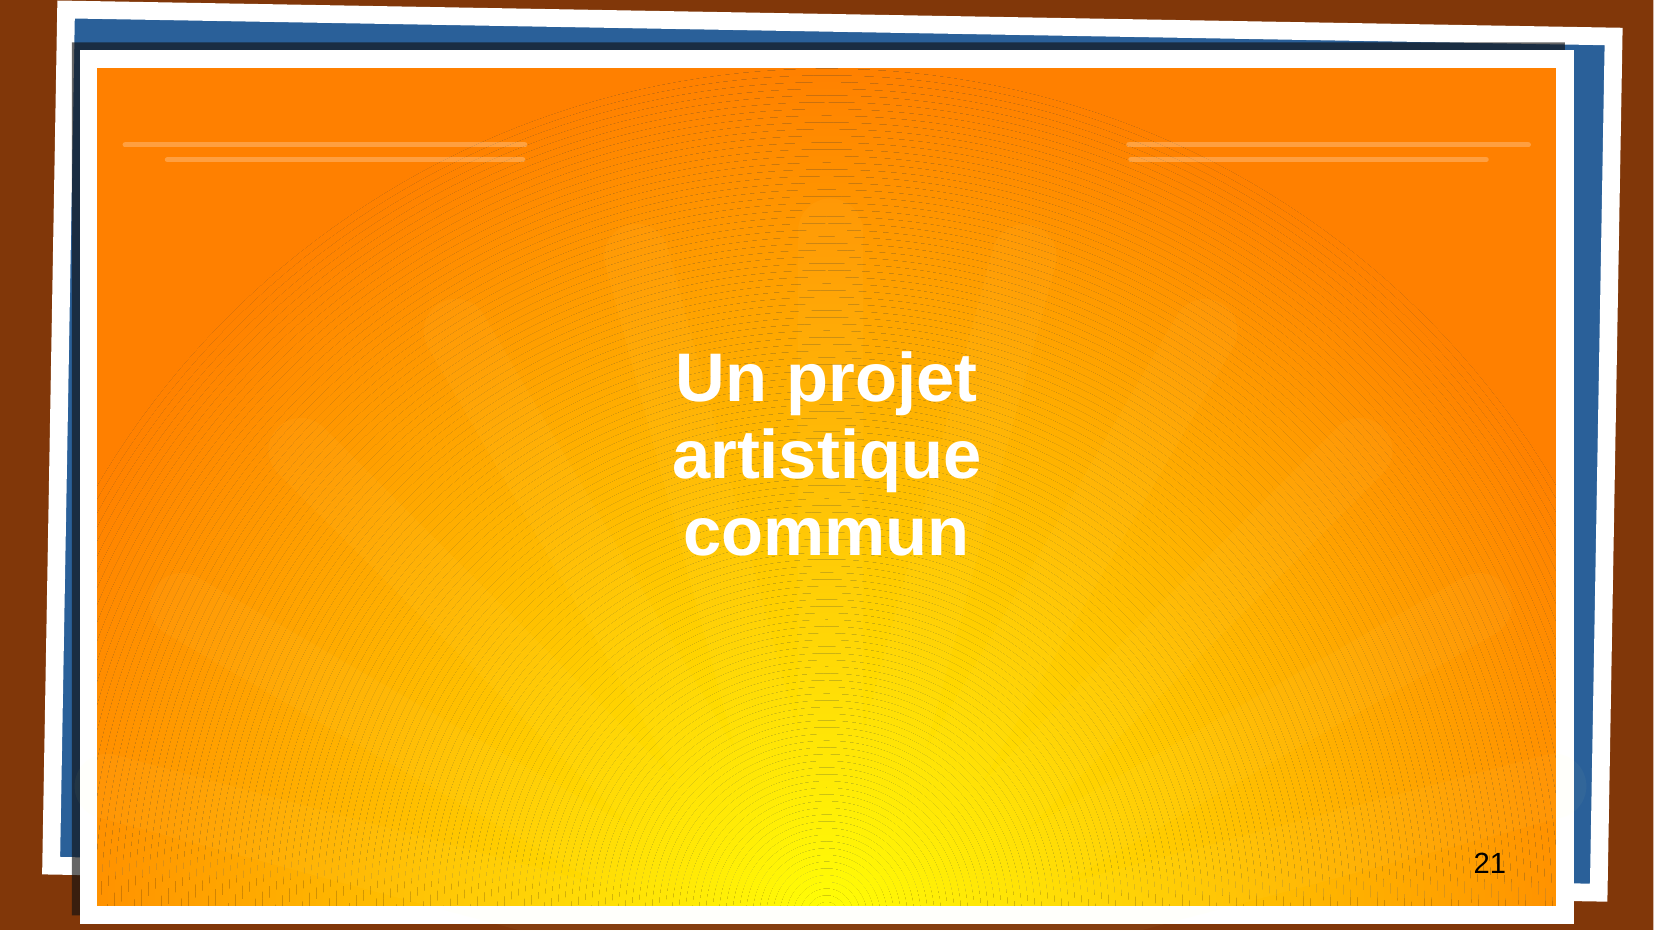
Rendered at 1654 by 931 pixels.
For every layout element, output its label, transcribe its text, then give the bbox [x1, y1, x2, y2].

title Un projet artistique commun [531, 339, 1123, 570]
